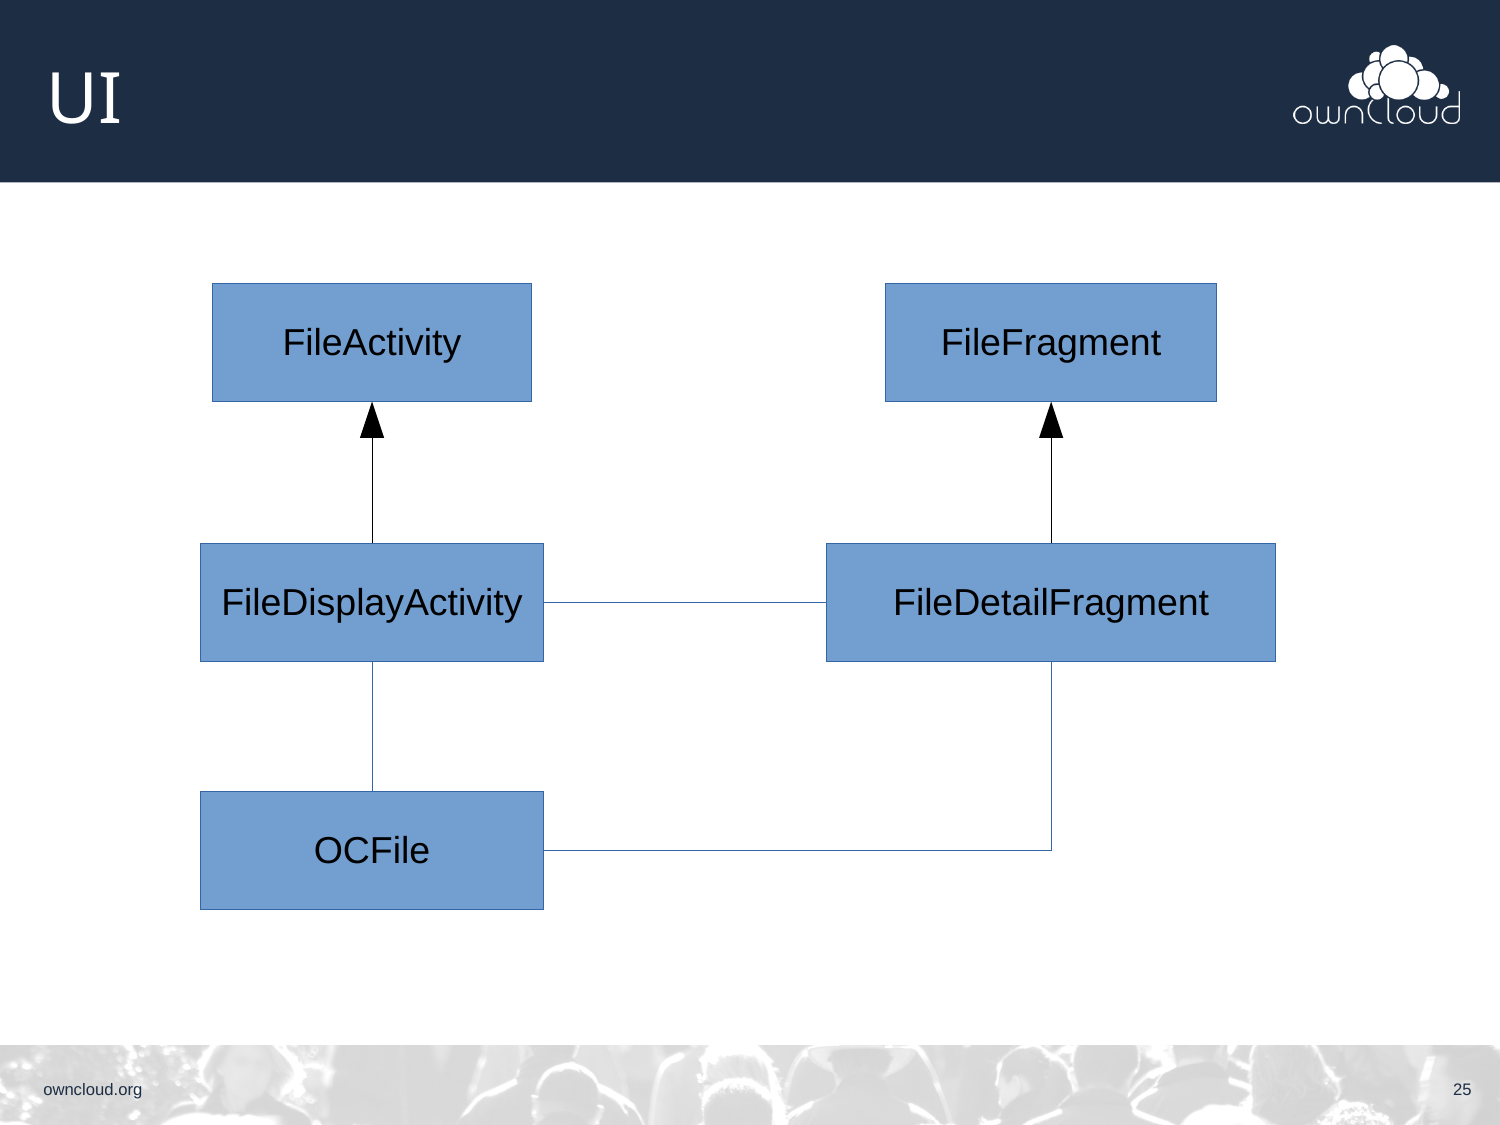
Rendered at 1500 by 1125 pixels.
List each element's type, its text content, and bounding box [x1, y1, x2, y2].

title UI [46, 5, 1258, 187]
picture [0, 1045, 1500, 1125]
text_box FileActivity [212, 283, 532, 402]
text_box FileDetailFragment [826, 543, 1276, 662]
text_box OCFile [200, 791, 544, 910]
picture [1293, 45, 1460, 124]
text_box FileDisplayActivity [200, 543, 544, 662]
text_box FileFragment [885, 283, 1217, 402]
